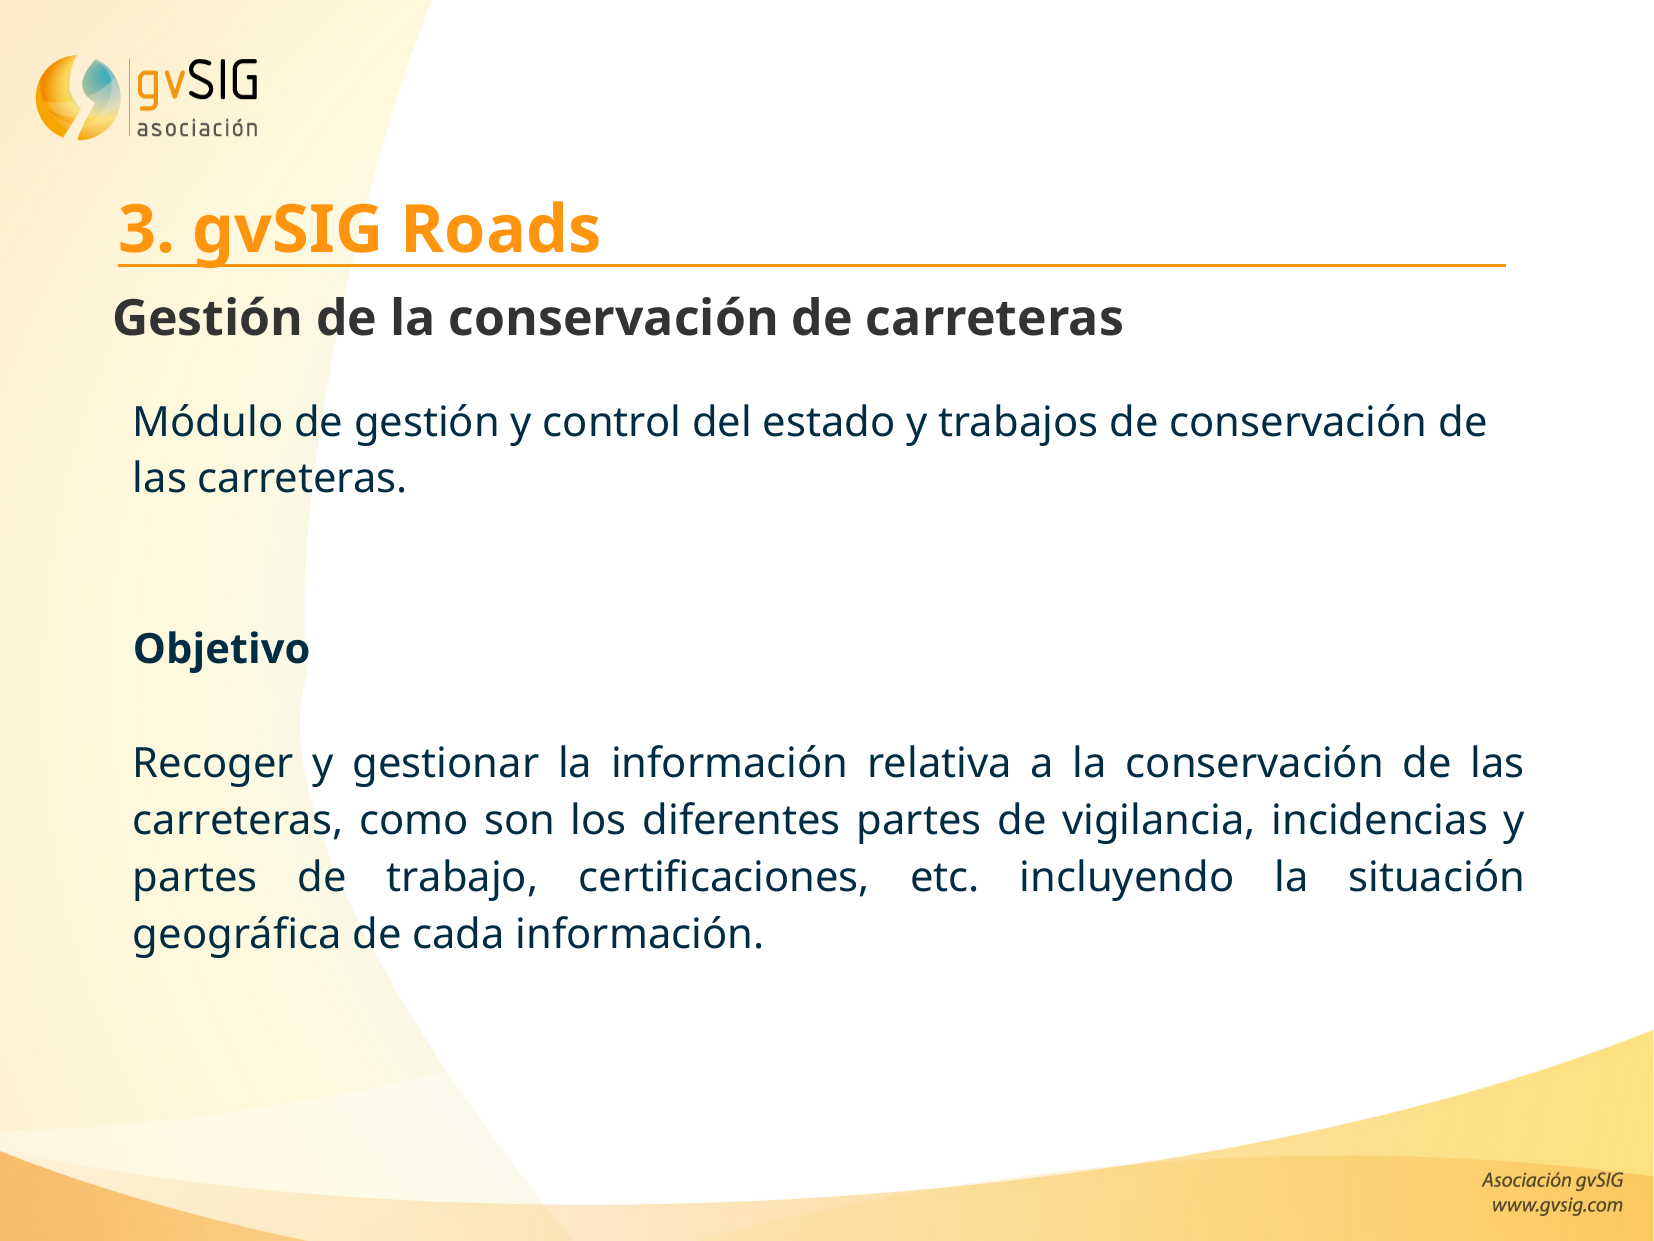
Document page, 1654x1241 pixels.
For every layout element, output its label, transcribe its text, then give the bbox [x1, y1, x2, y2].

title 3. gvSIG Roads [118, 177, 1607, 276]
title Gestión de la conservación de carreteras [112, 212, 1601, 420]
picture [0, 0, 1654, 1241]
text_box Módulo de gestión y control del estado y trabajos de conservación de las carreteras. Objetivo Recoger y gestionar la información relativa a la conservación de las carreteras, como son los diferentes partes de vigilancia, incidencias y partes de trabajo, certificaciones, etc. incluyendo la situación geográfica de cada información. [118, 383, 1541, 1175]
